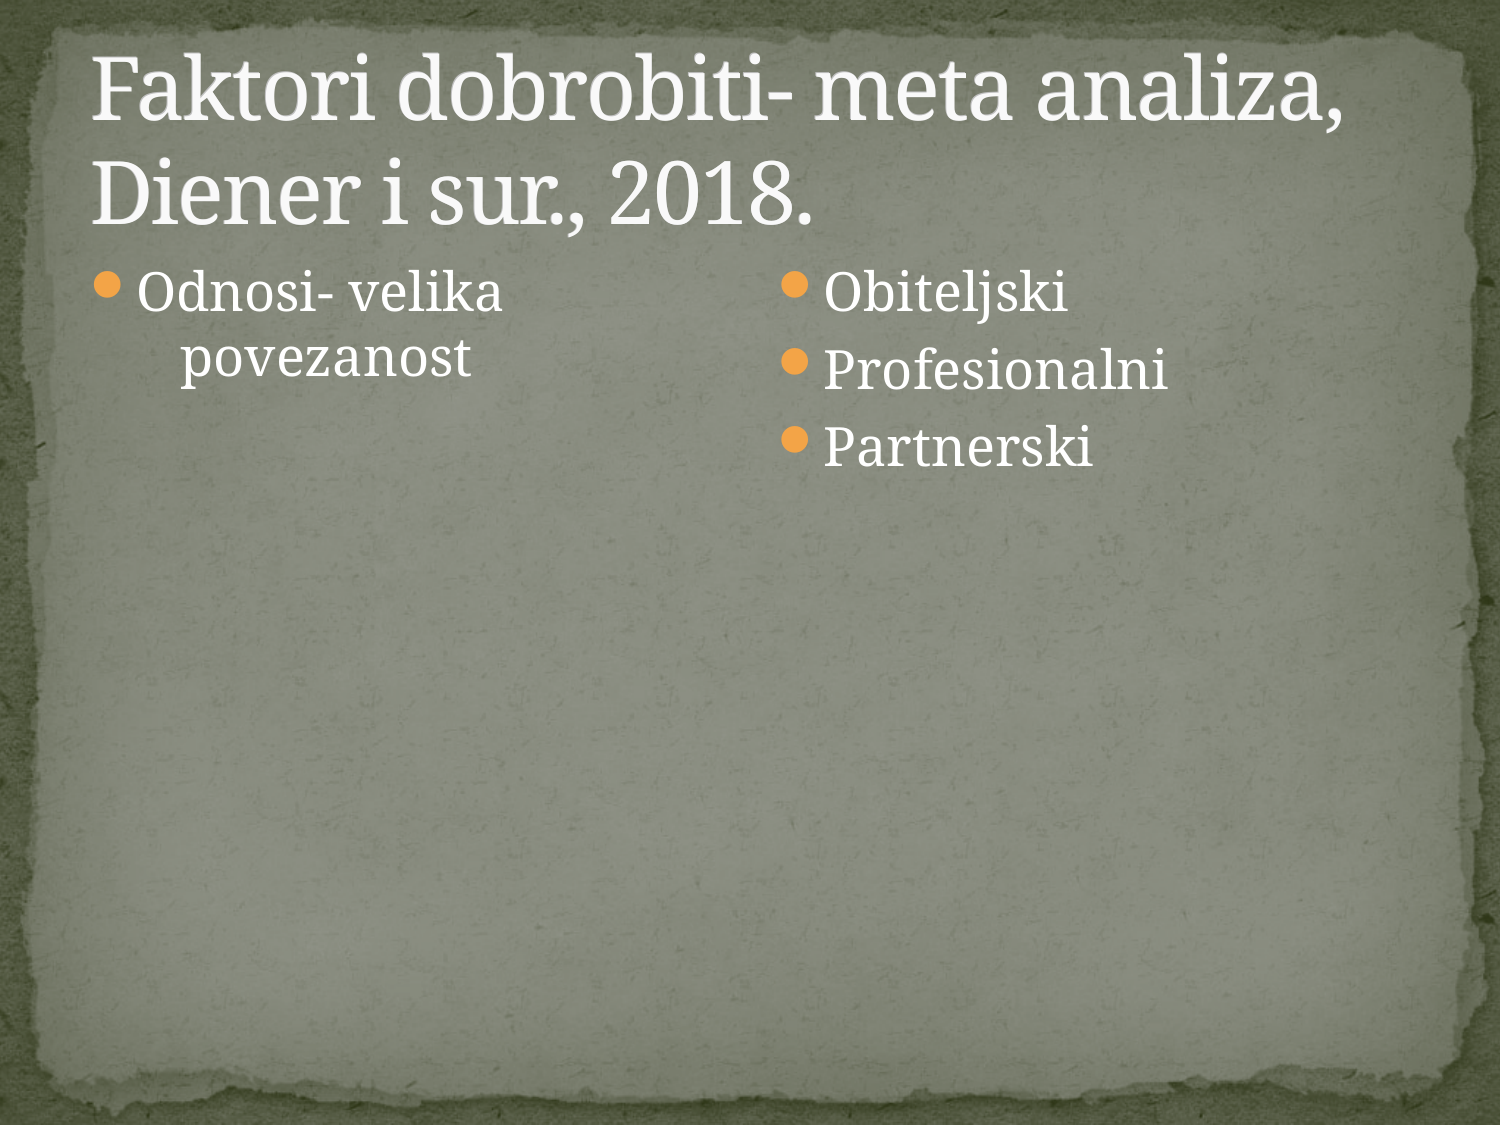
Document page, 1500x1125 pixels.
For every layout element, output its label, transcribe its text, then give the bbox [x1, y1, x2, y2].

list Obiteljski Profesionalni Partnerski [762, 249, 1429, 1000]
list Odnosi- velika povezanost [75, 249, 742, 1000]
title Faktori dobrobiti- meta analiza, Diener i sur., 2018. [75, 24, 1426, 225]
